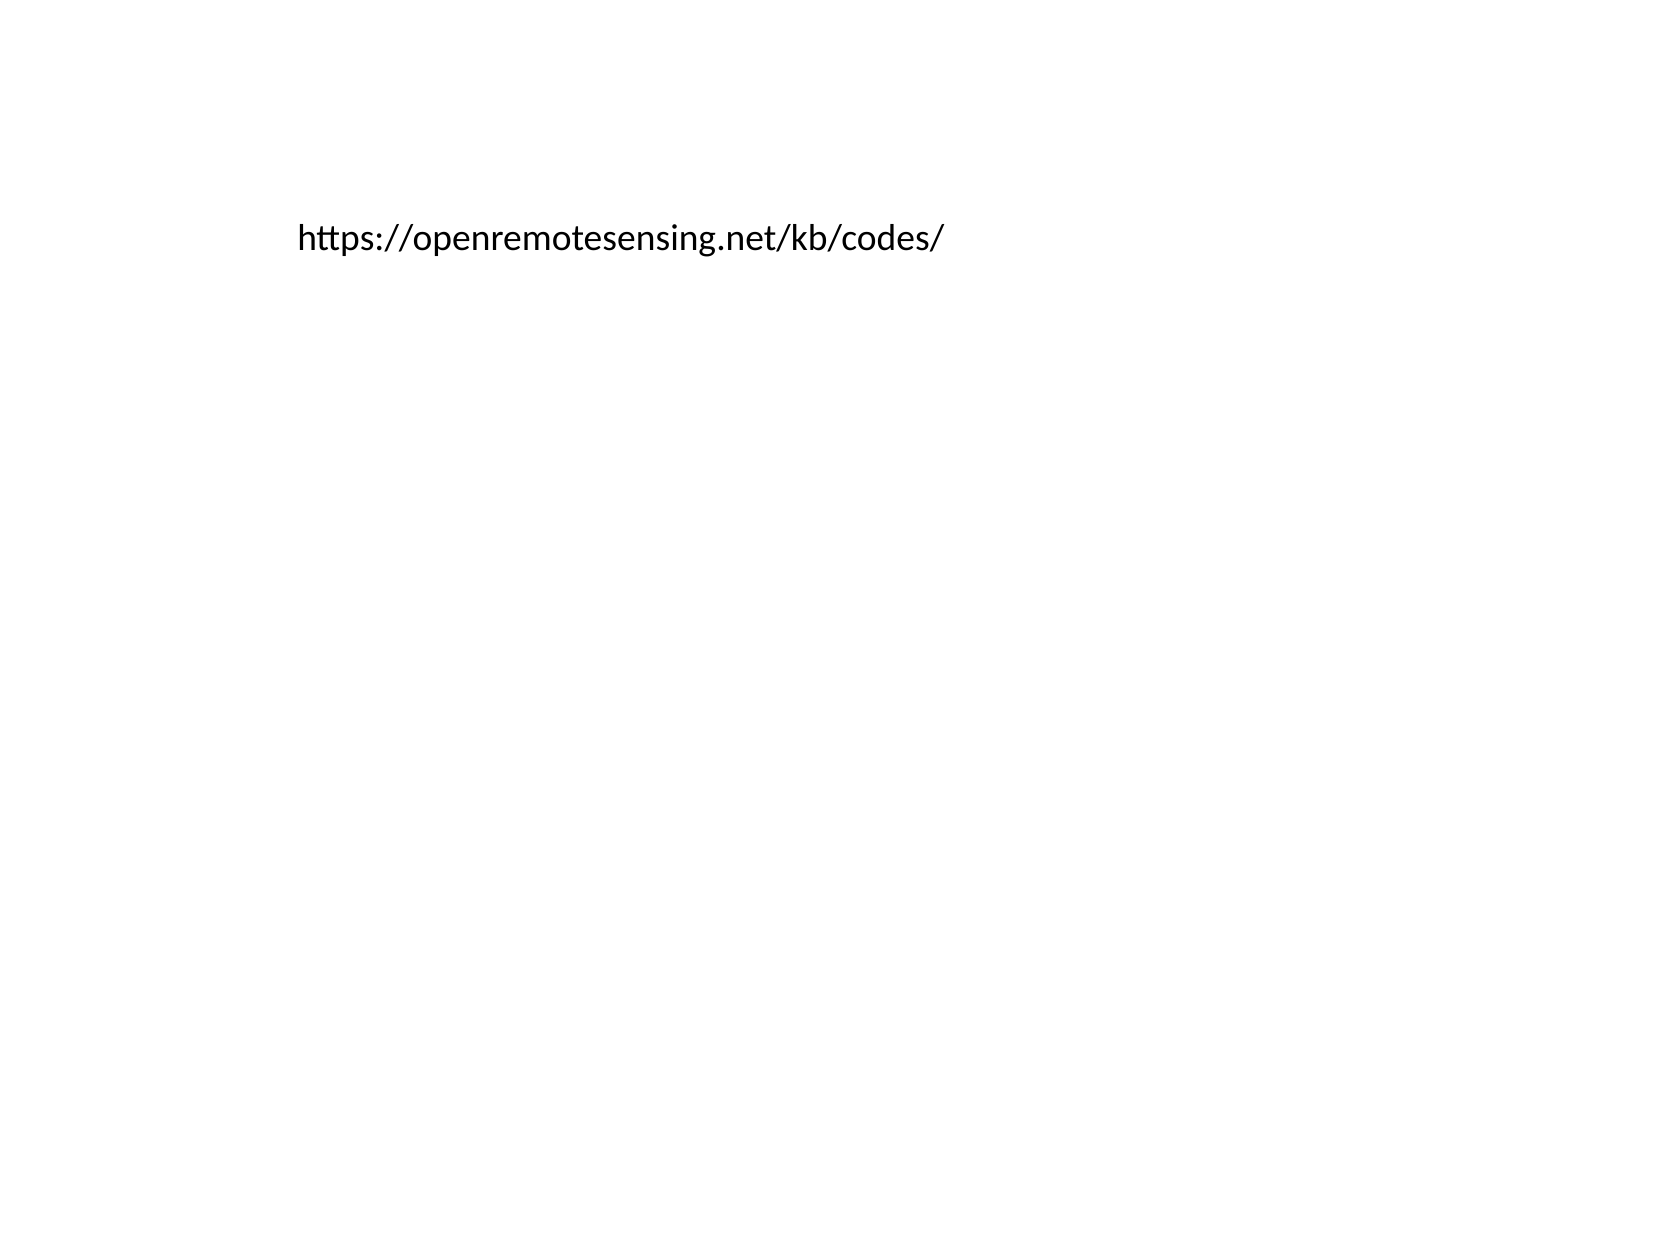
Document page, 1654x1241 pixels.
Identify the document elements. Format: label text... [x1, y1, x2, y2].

text_box https://openremotesensing.net/kb/codes/ [282, 205, 960, 265]
